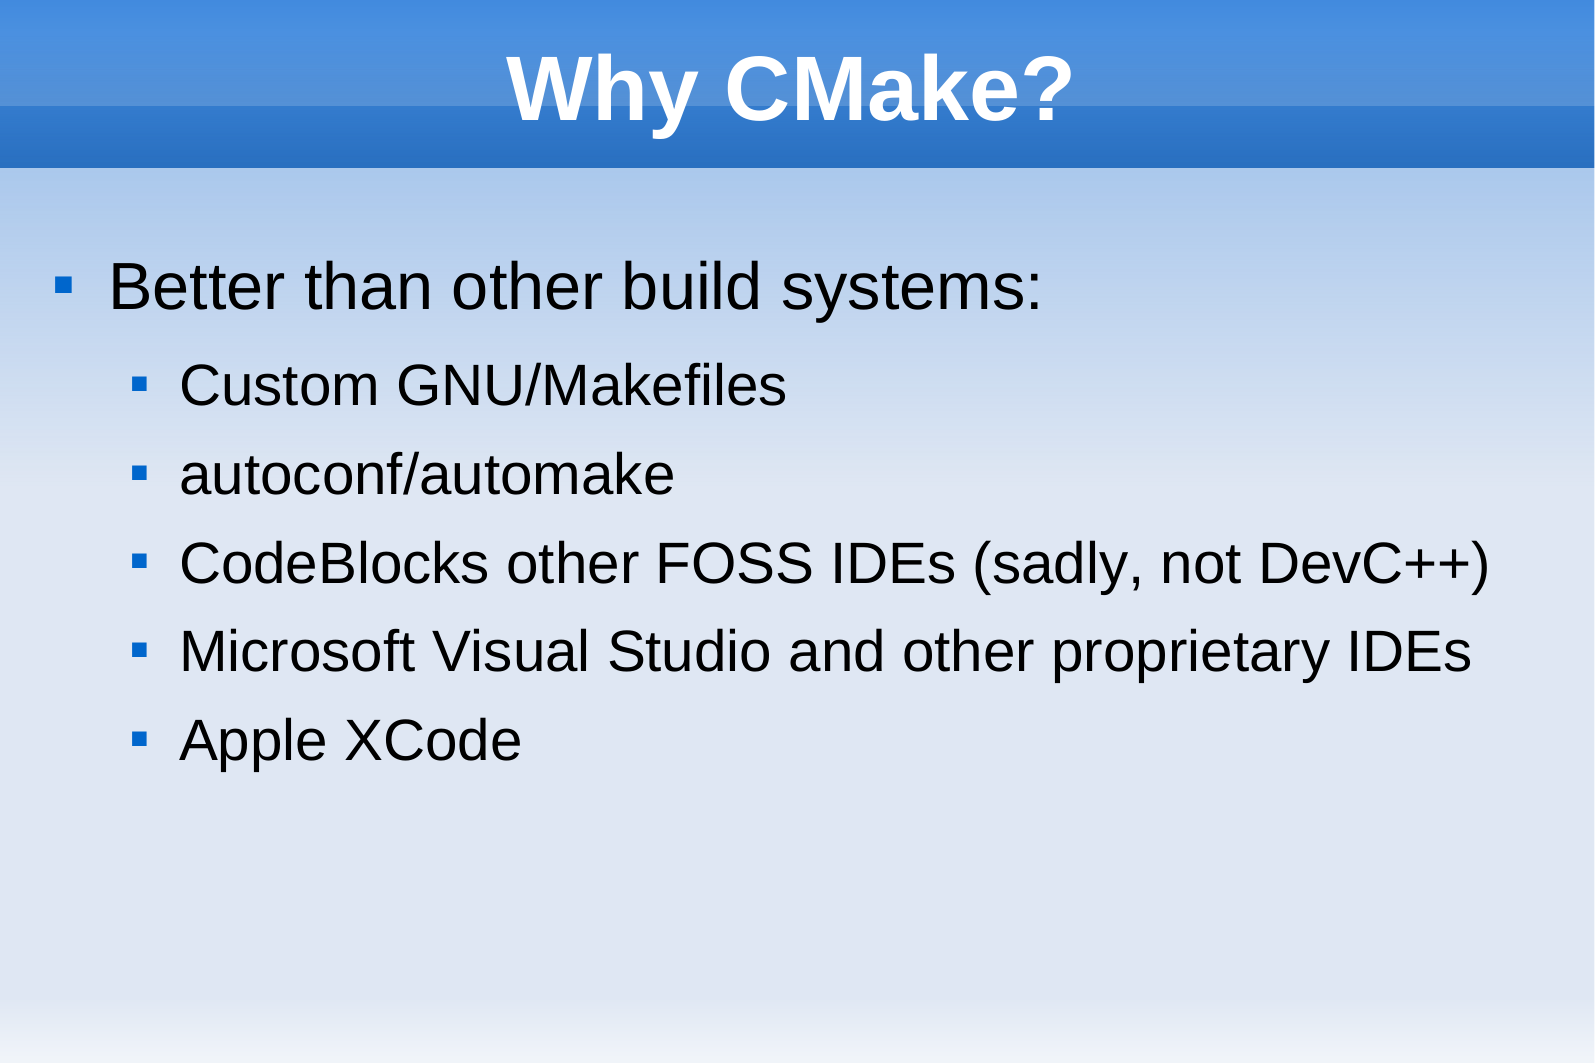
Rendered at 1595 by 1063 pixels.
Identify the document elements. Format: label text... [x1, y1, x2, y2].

list Better than other build systems: Custom GNU/Makefiles autoconf/automake CodeBlocks other FOSS IDEs (sadly, not DevC++) Microsoft Visual Studio and other proprietary IDEs Apple XCode [37, 248, 1538, 936]
title Why CMake? [74, 0, 1510, 178]
picture [0, 0, 1595, 1063]
